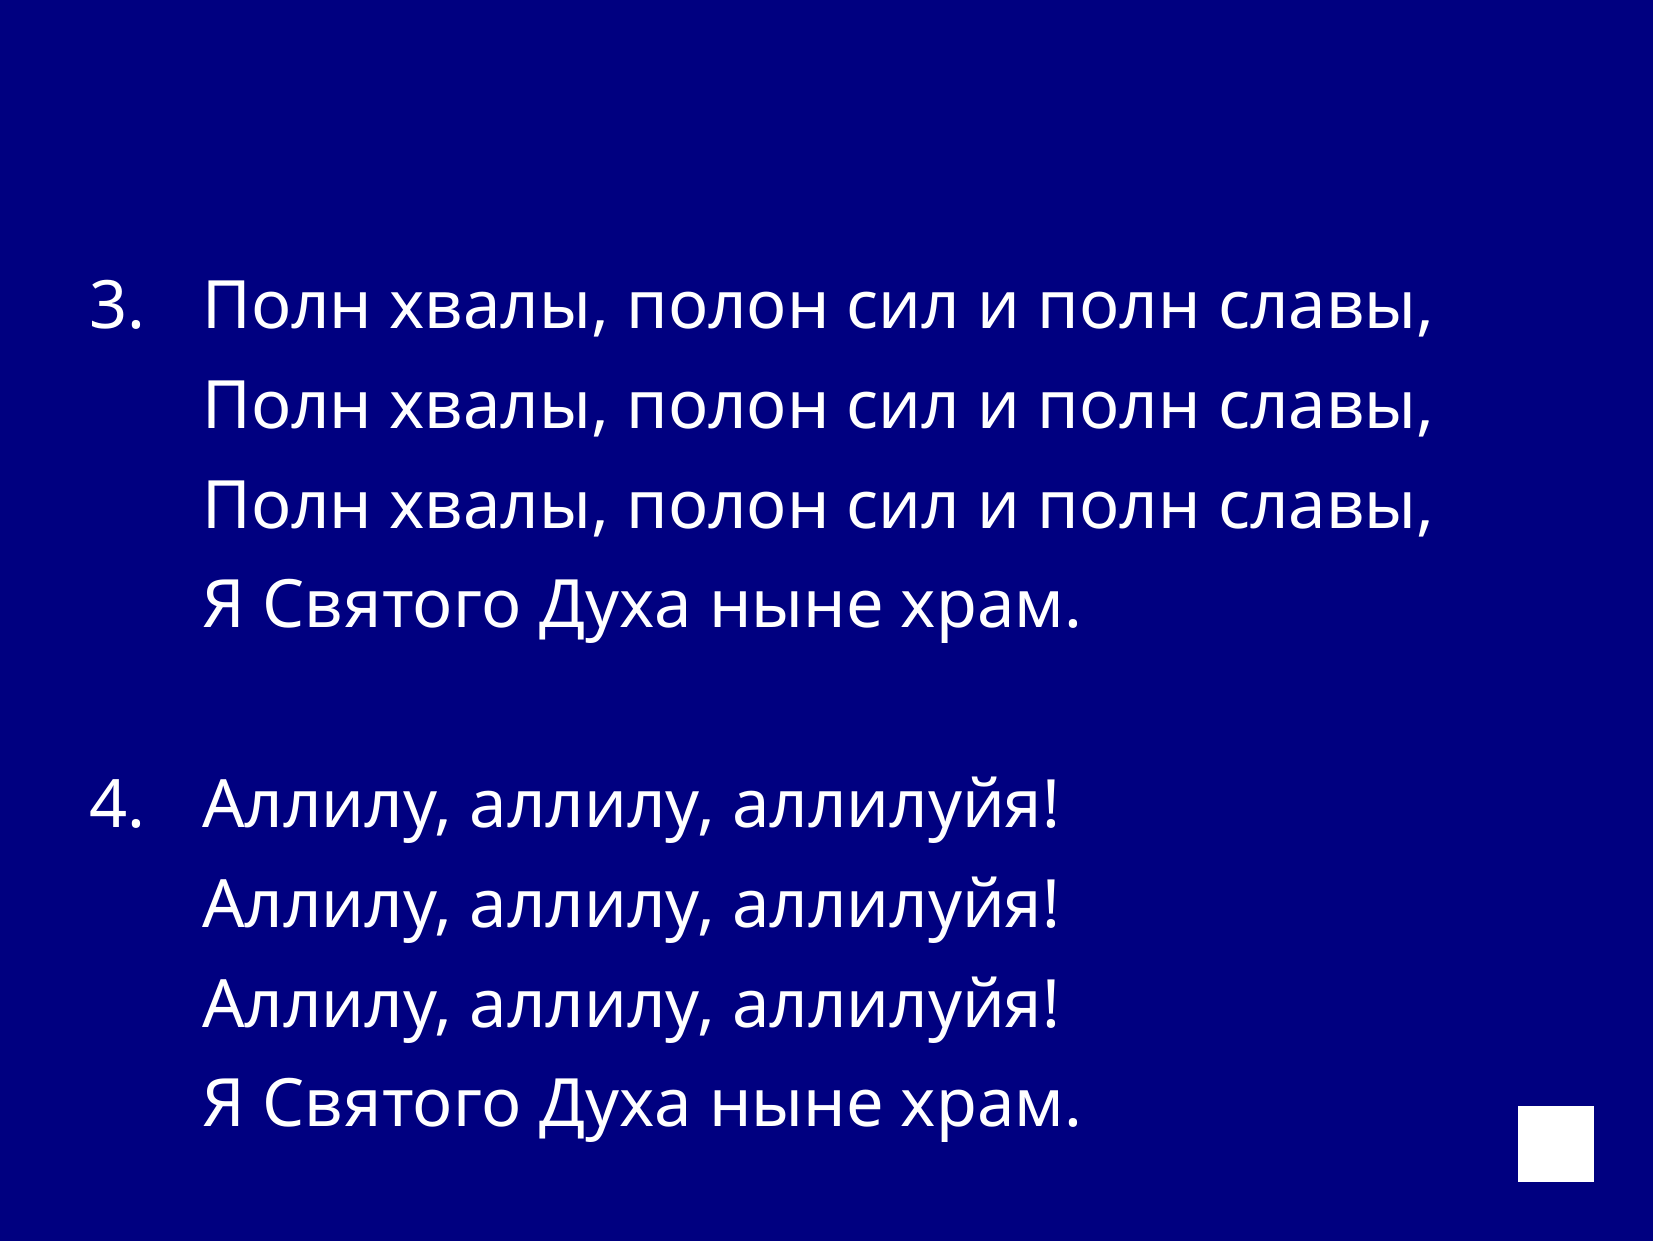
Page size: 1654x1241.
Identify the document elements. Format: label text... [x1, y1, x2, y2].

text_box [1518, 1106, 1594, 1182]
text_box 3. Полн хвалы, полон сил и полн славы, Полн хвалы, полон сил и полн славы, Полн хвалы, полон сил и полн славы, Я Святого Духа ныне храм. 4. Аллилу, аллилу, аллилуйя! Аллилу, аллилу, аллилуйя! Аллилу, аллилу, аллилуйя! Я Святого Духа ныне храм. [75, 150, 1576, 1163]
